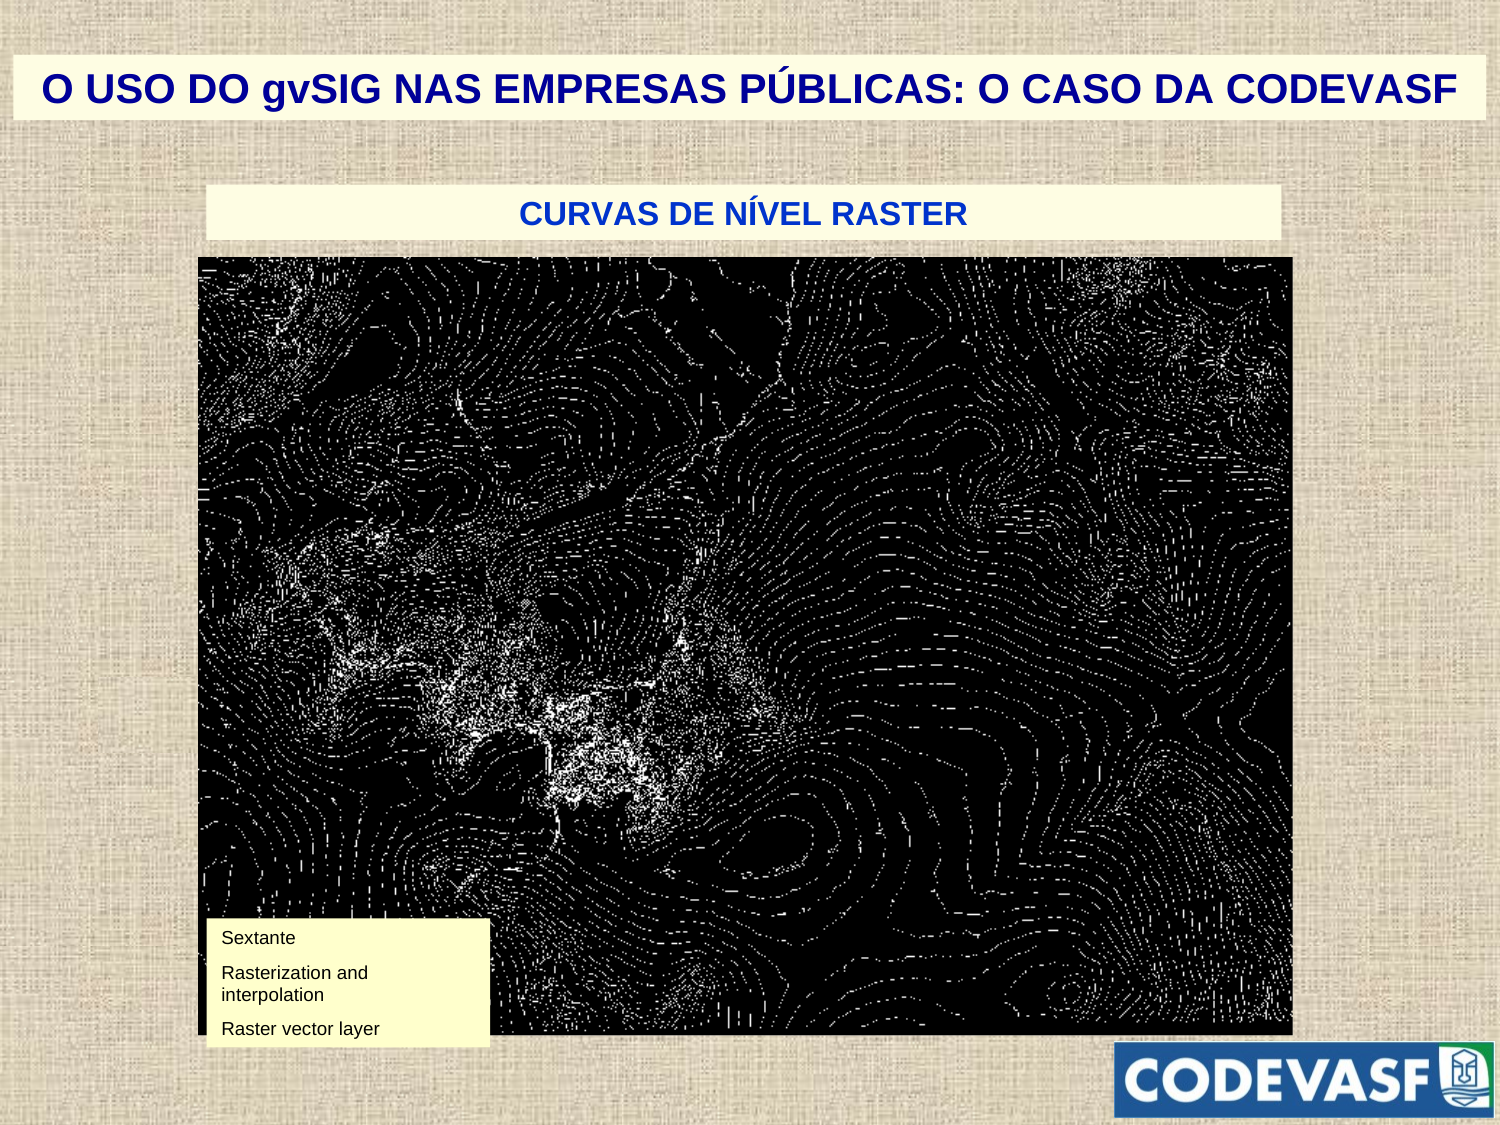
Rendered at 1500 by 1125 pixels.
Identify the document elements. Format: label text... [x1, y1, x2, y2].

picture [0, 0, 1500, 1125]
text_box CURVAS DE NÍVEL RASTER [206, 184, 1282, 240]
text_box Sextante Rasterization and interpolation Raster vector layer [206, 918, 491, 1048]
text_box O USO DO gvSIG NAS EMPRESAS PÚBLICAS: O CASO DA CODEVASF [13, 54, 1487, 121]
